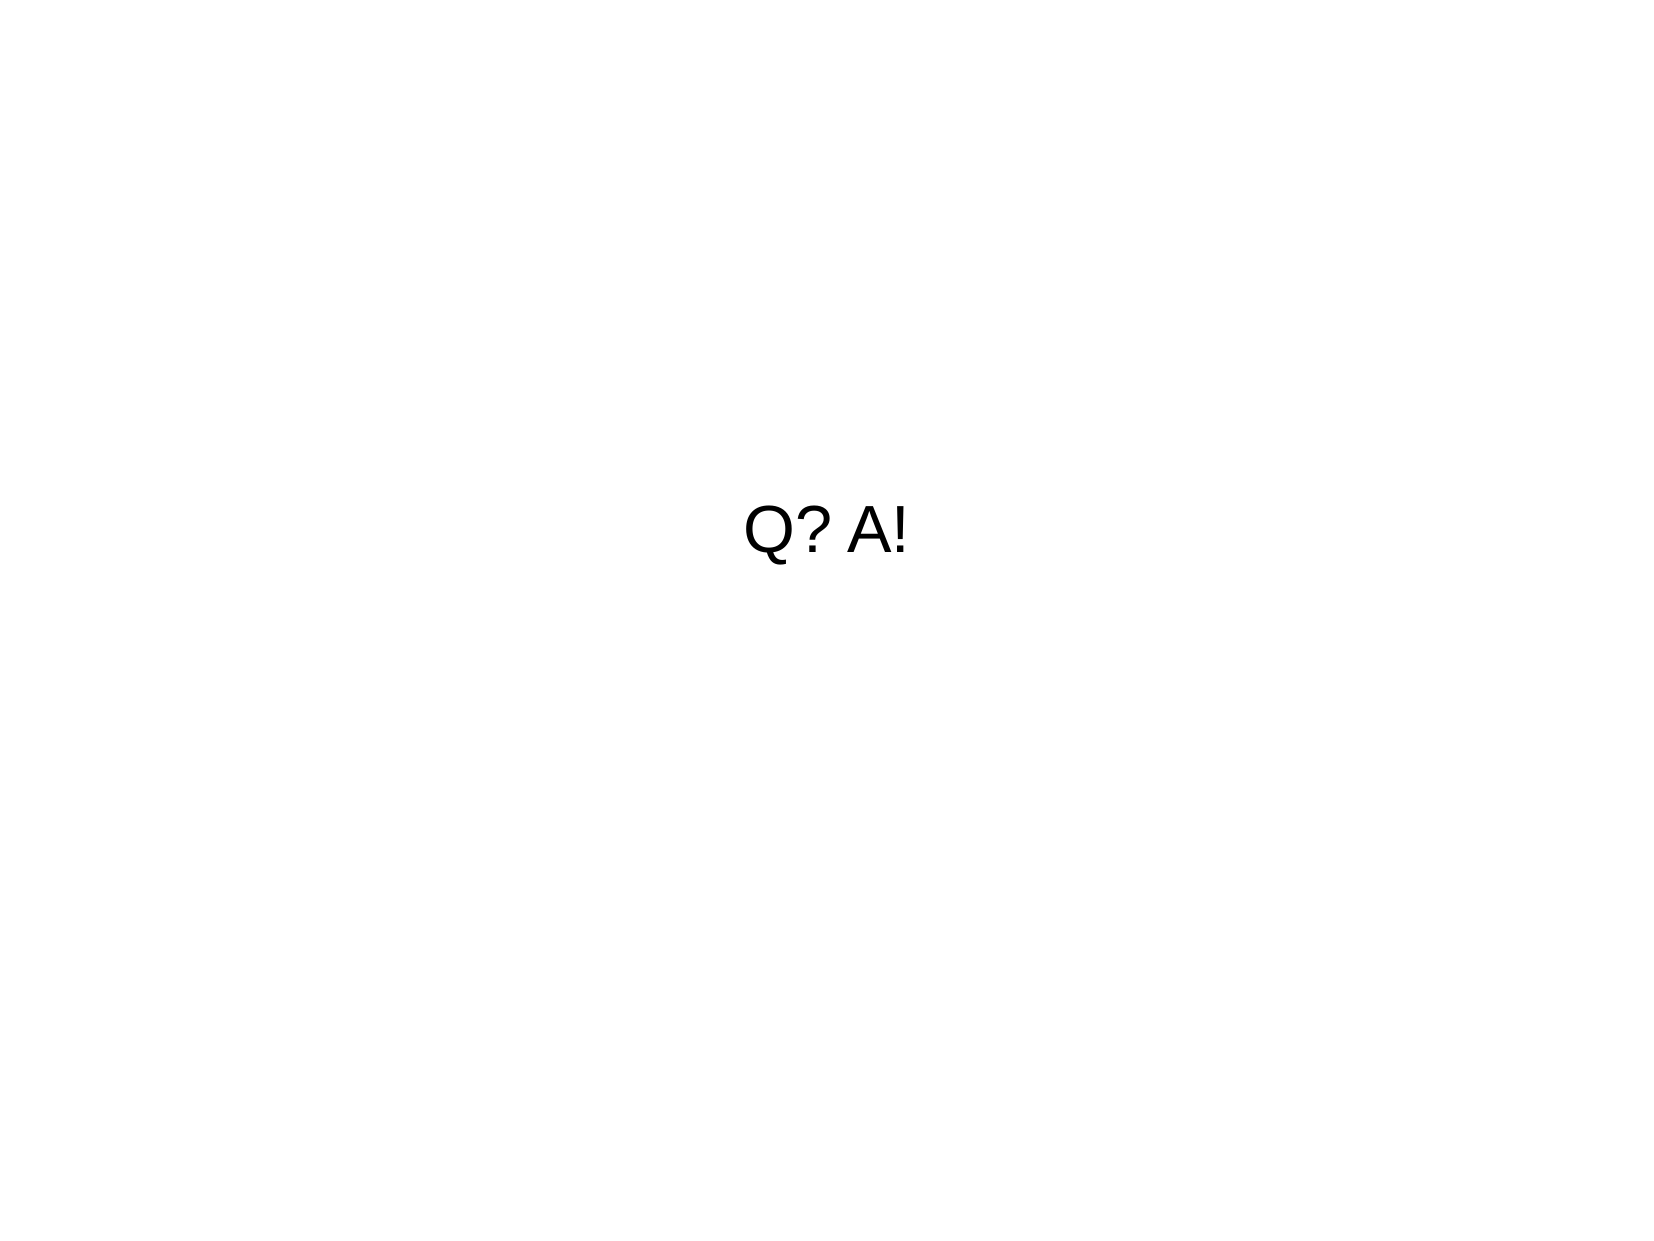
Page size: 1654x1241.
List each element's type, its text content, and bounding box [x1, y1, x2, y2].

subtitle Q? A! [82, 49, 1571, 1010]
